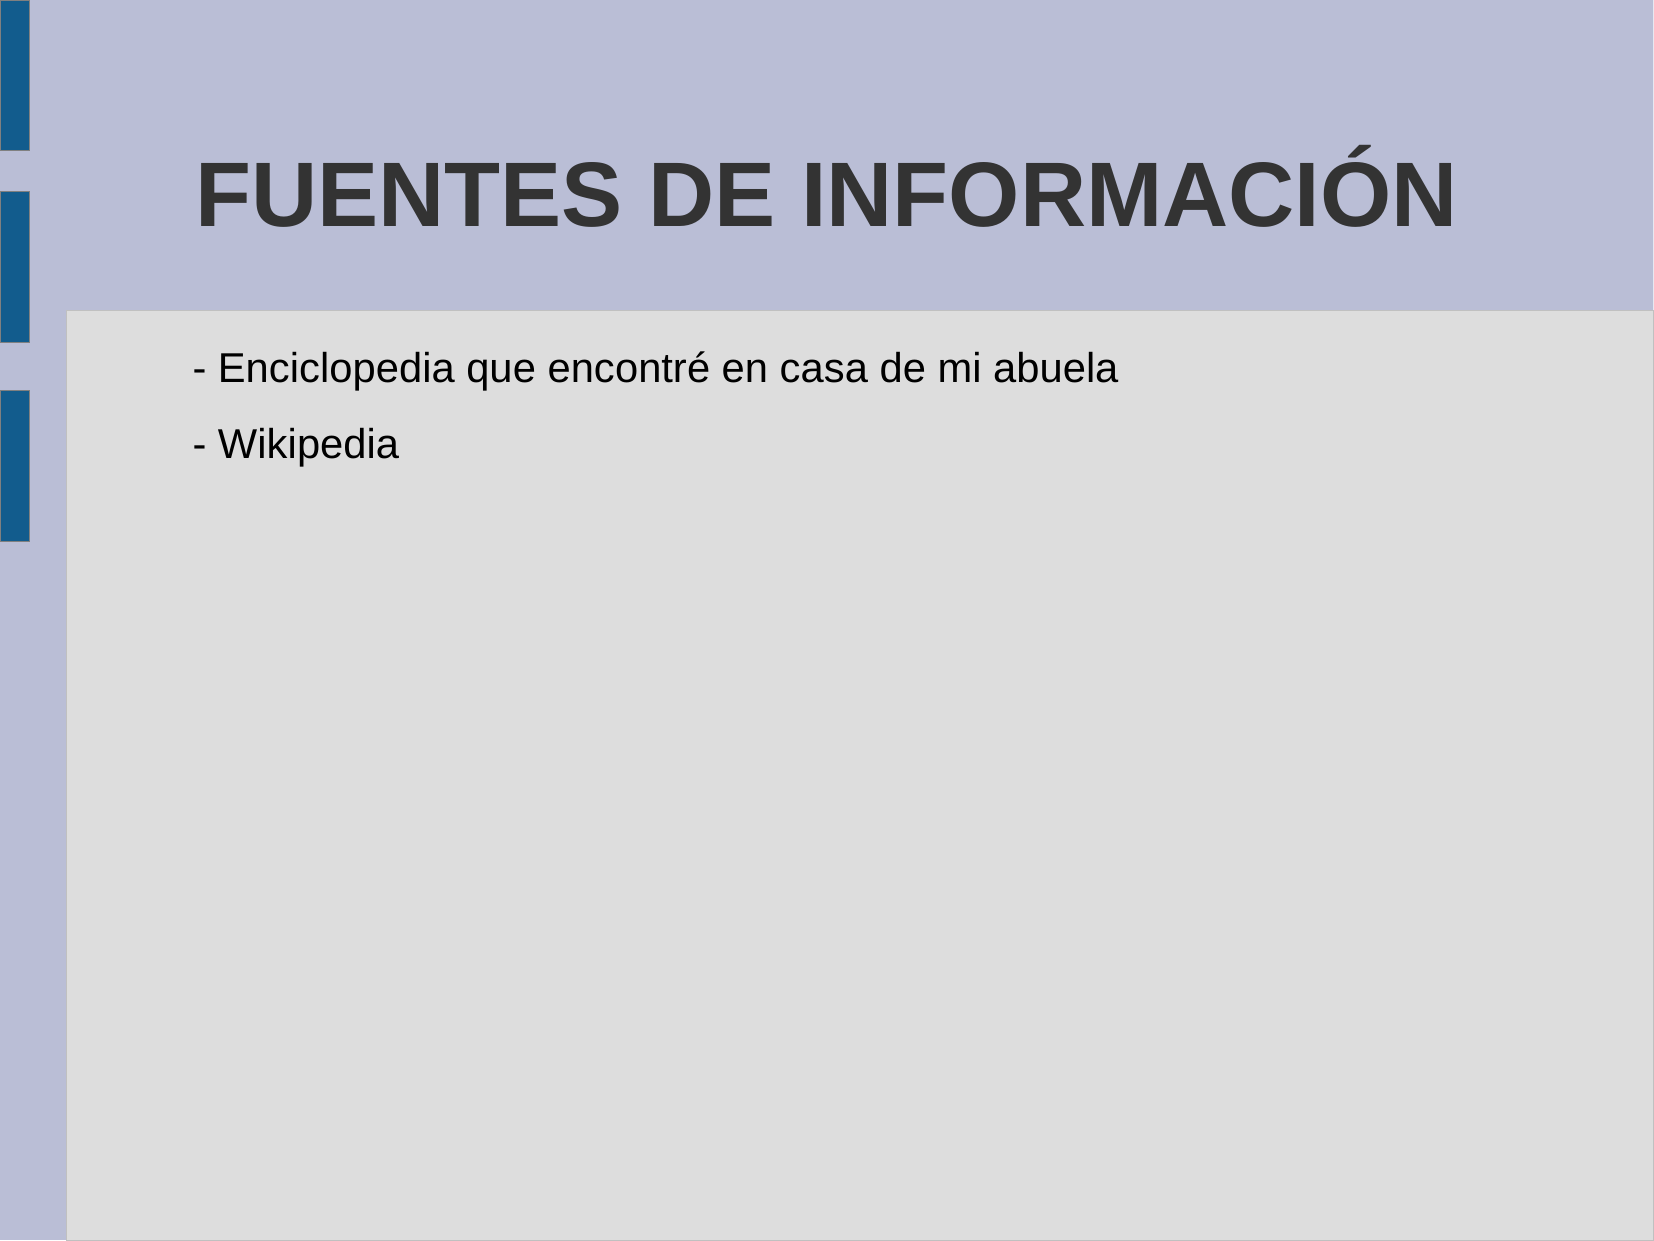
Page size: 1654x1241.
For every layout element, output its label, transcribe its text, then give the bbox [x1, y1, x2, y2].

list - Enciclopedia que encontré en casa de mi abuela - Wikipedia [121, 344, 1534, 1127]
title FUENTES DE INFORMACIÓN [121, 91, 1534, 299]
